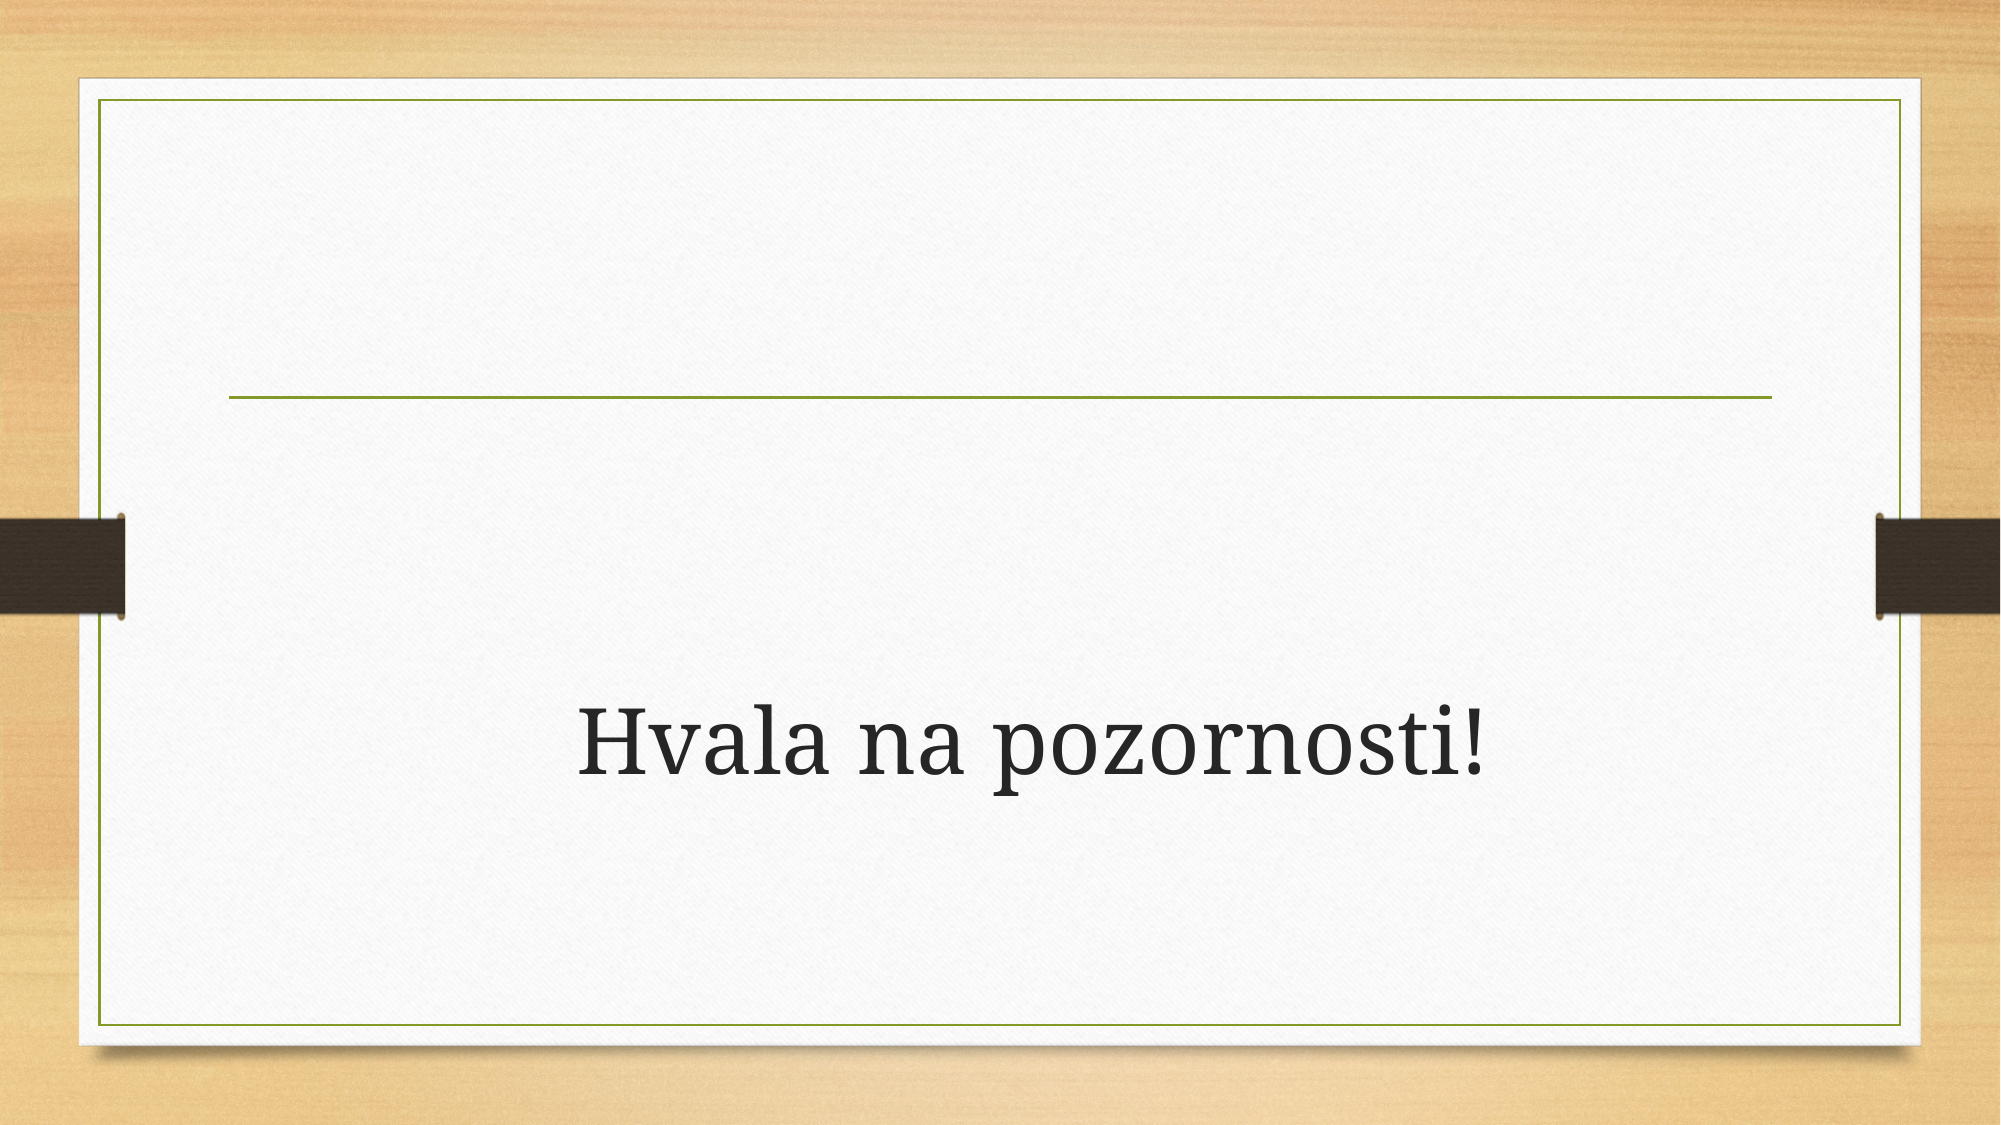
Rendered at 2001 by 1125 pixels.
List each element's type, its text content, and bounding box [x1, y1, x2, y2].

title Hvala na pozornosti! [246, 631, 1822, 846]
